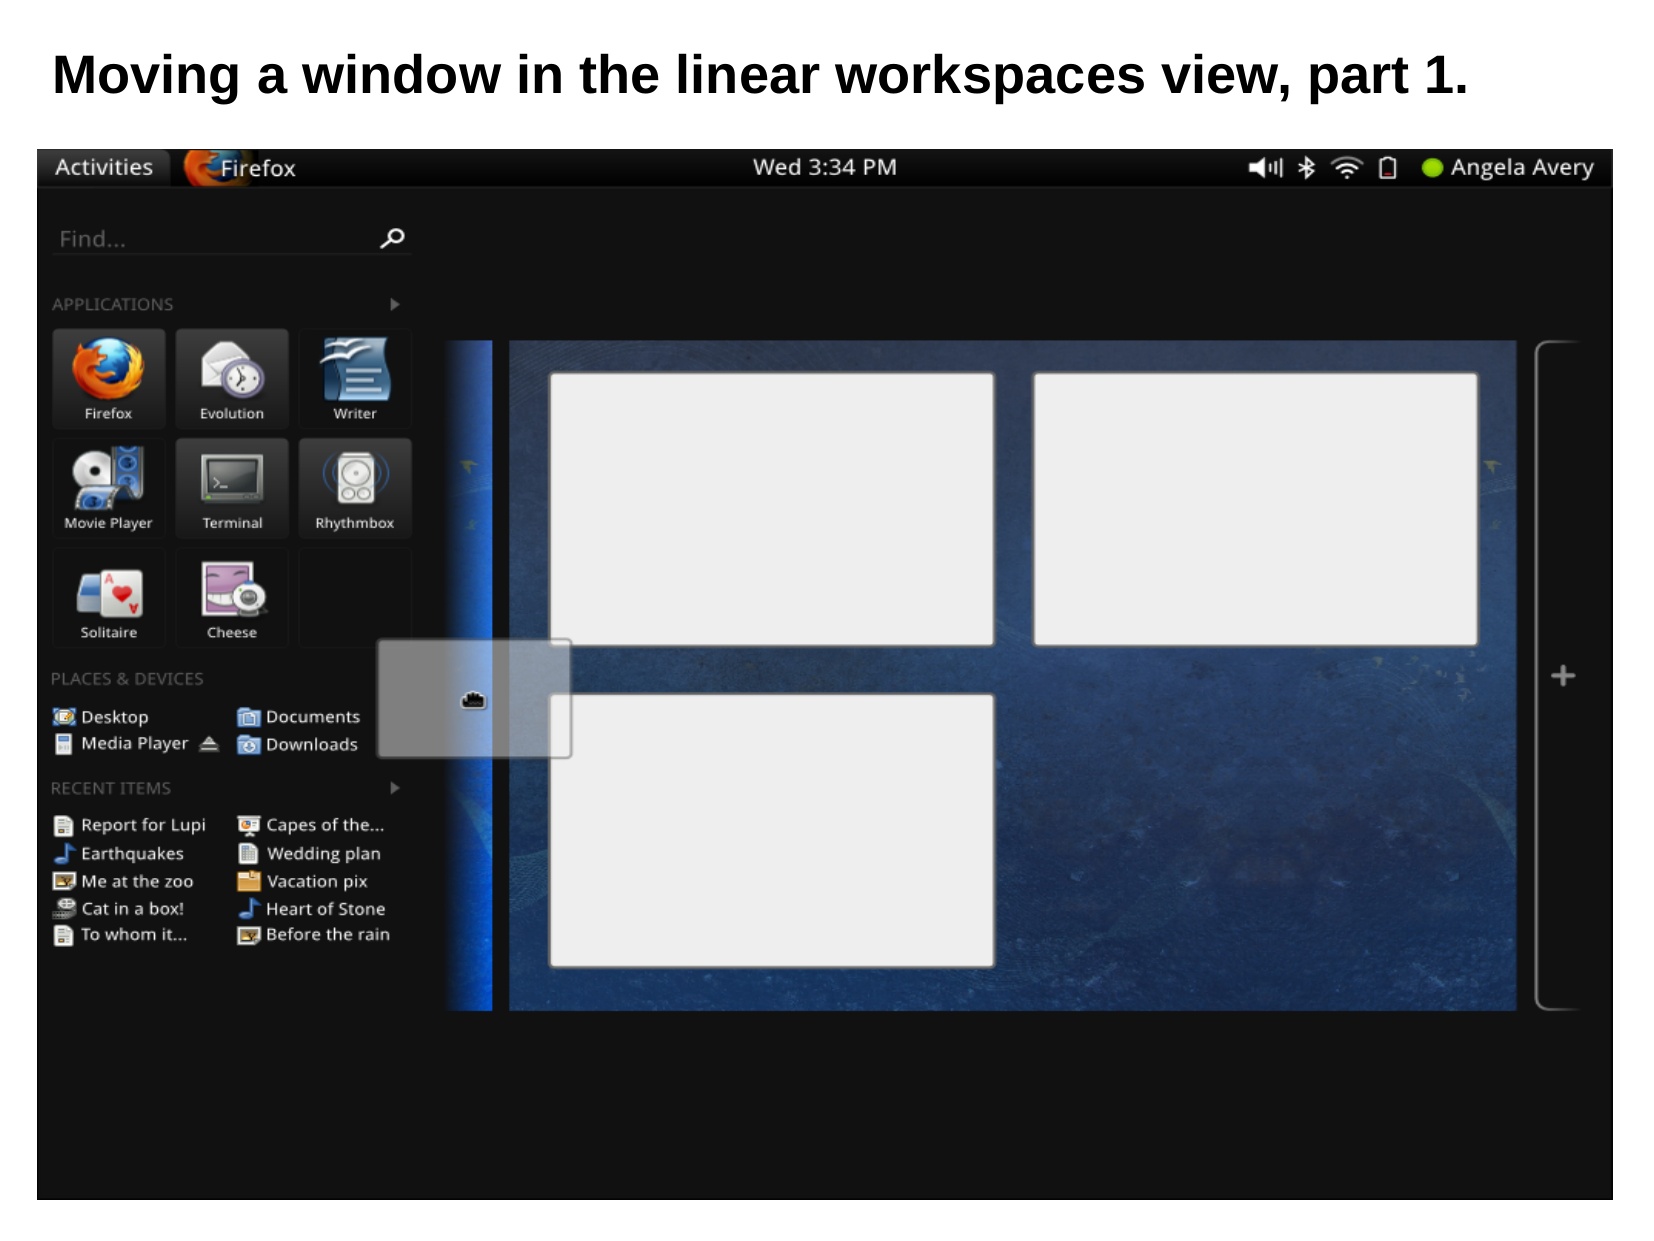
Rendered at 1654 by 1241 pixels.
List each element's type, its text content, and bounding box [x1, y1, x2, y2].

text_box Moving a window in the linear workspaces view, part 1. [37, 37, 1576, 113]
picture [37, 149, 1613, 1201]
